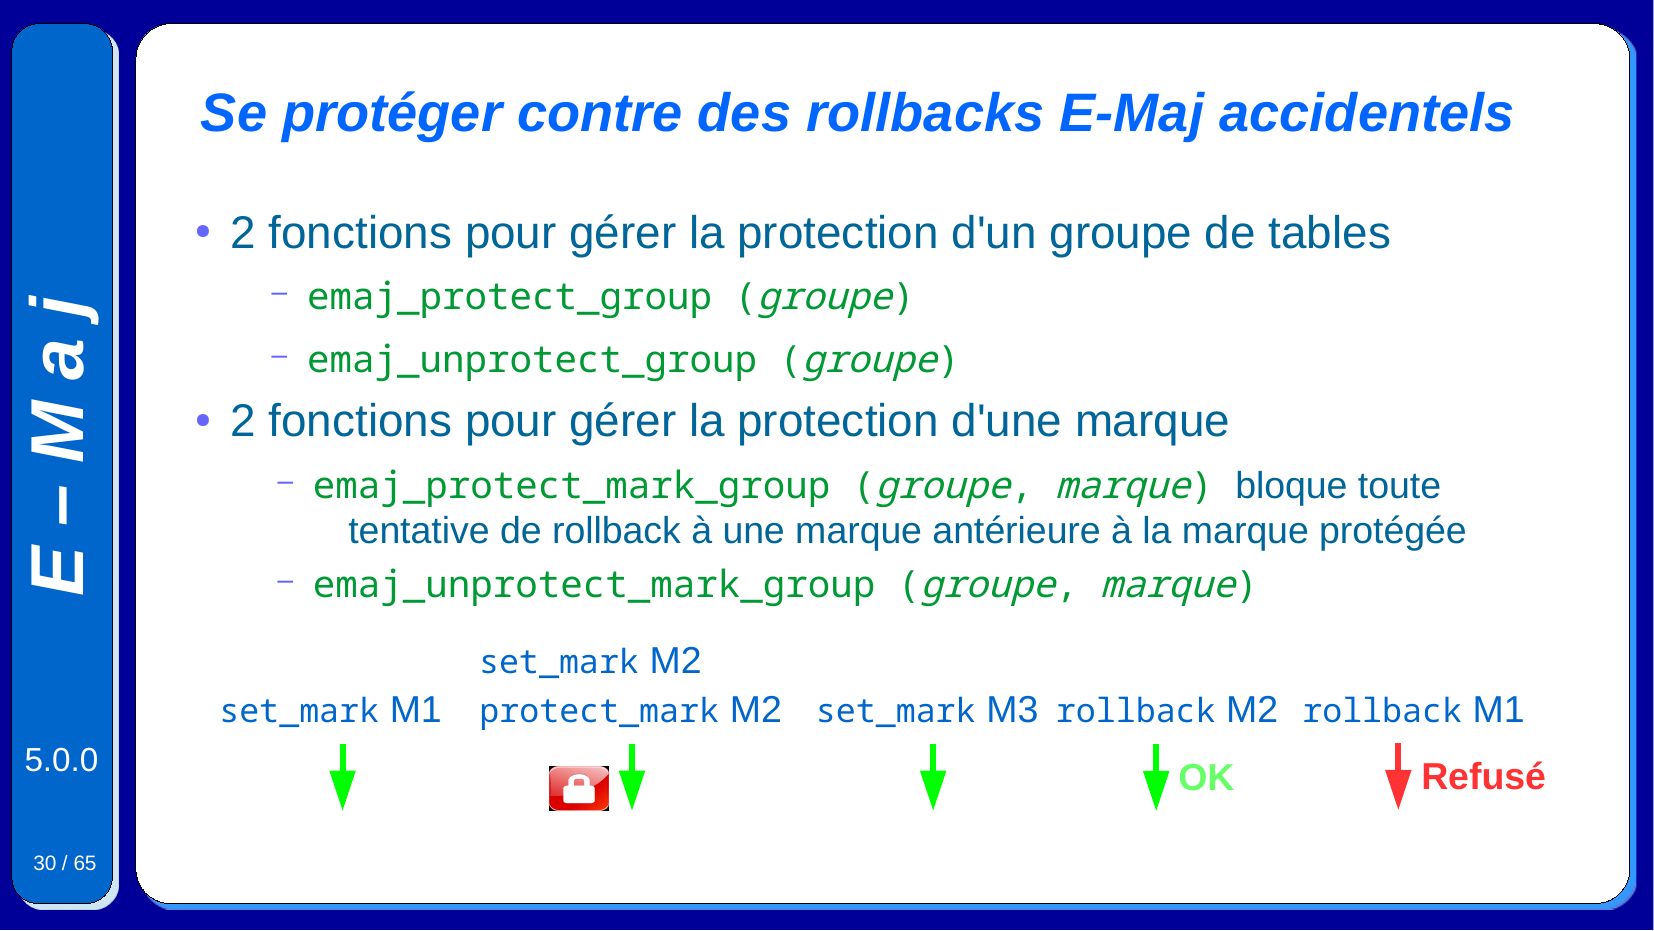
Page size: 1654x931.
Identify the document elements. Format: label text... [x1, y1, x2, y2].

text_box set_mark M2 [464, 630, 721, 680]
title Se protéger contre des rollbacks E-Maj accidentels [200, 34, 1575, 191]
text_box Refusé [1396, 748, 1571, 806]
text_box set_mark M3 [801, 680, 1058, 739]
text_box OK [1163, 749, 1250, 806]
text_box protect_mark M2 [464, 680, 797, 739]
text_box rollback M1 [1287, 680, 1540, 739]
list 2 fonctions pour gérer la protection d'un groupe de tables emaj_protect_group (groupe) emaj_unprotect_group (groupe) 2 fonctions pour gérer la protection d'une marque emaj_protect_mark_group (groupe, marque) bloque toute tentative de rollback à une marque antérieure à la marque protégée emaj_unprotect_mark_group (groupe, marque) [177, 206, 1587, 591]
text_box rollback M2 [1058, 680, 1287, 739]
text_box set_mark M1 [204, 680, 461, 739]
picture [549, 766, 609, 811]
